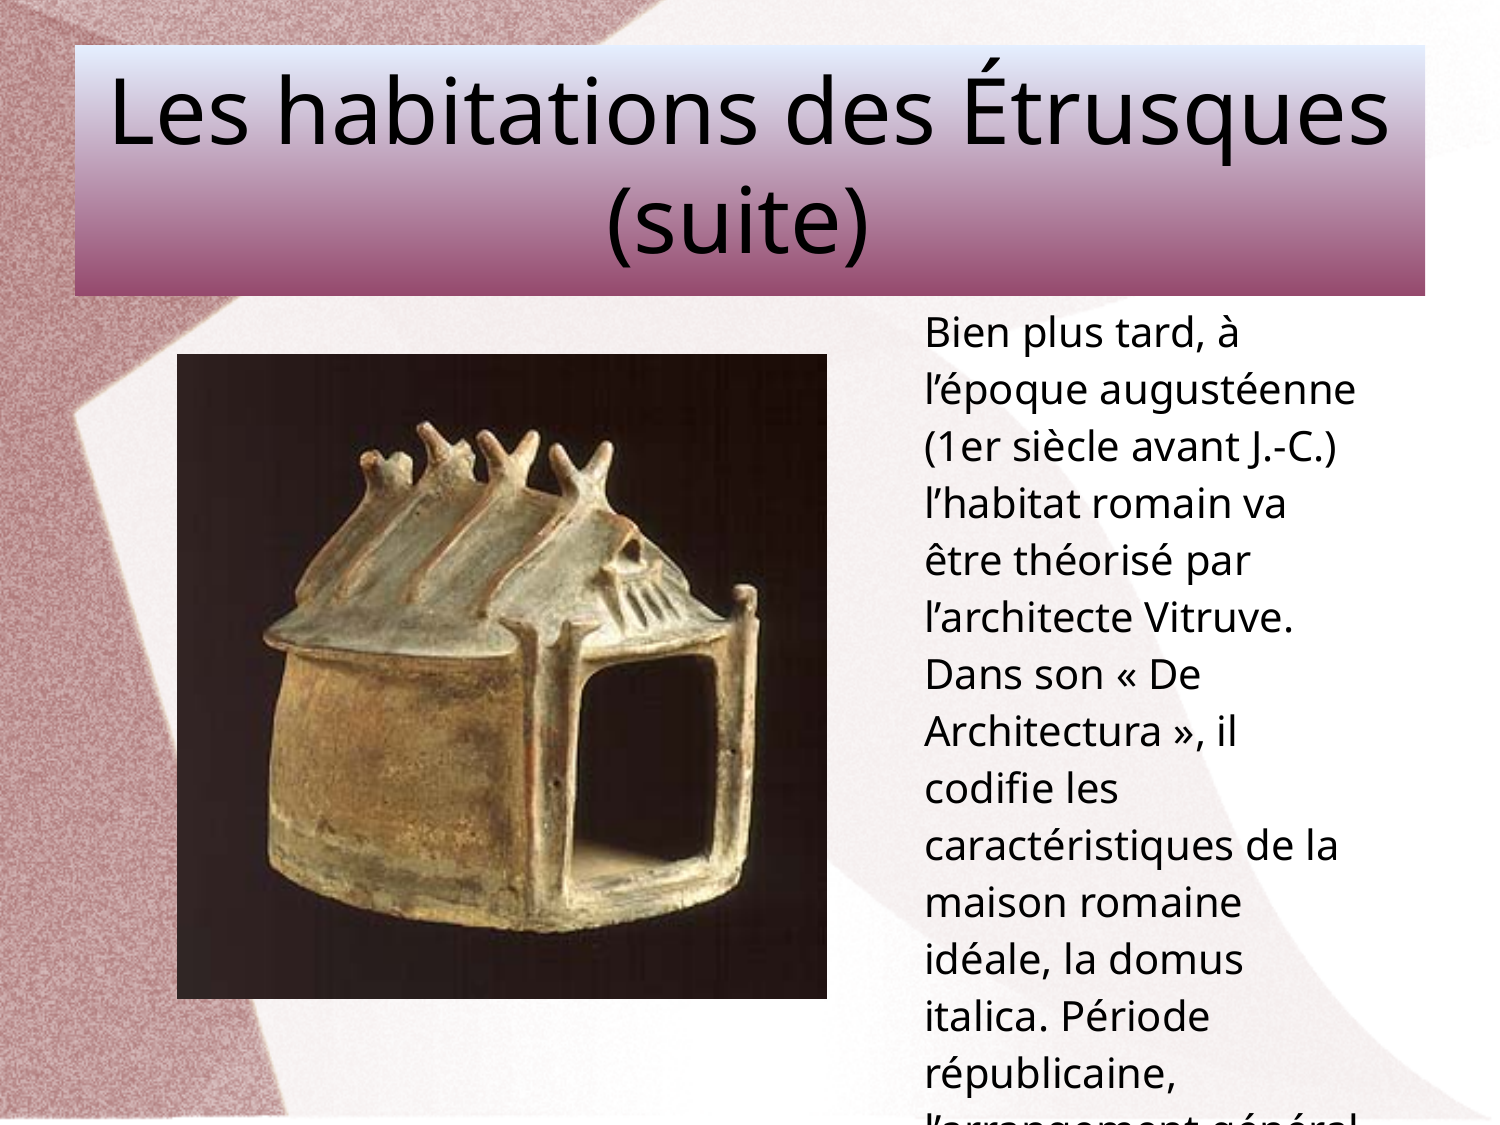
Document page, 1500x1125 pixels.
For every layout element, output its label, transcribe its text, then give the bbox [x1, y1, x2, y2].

picture [0, 0, 1500, 1125]
text_box Bien plus tard, à l’époque augustéenne (1er siècle avant J.-C.) l’habitat romain va être théorisé par l’architecte Vitruve. Dans son « De Architectura », il codifie les caractéristiques de la maison romaine idéale, la domus italica. Période républicaine, l’arrangement général de la maison se présenterait ainsi. [909, 296, 1382, 1046]
title Les habitations des Étrusques (suite) [75, 45, 1426, 296]
